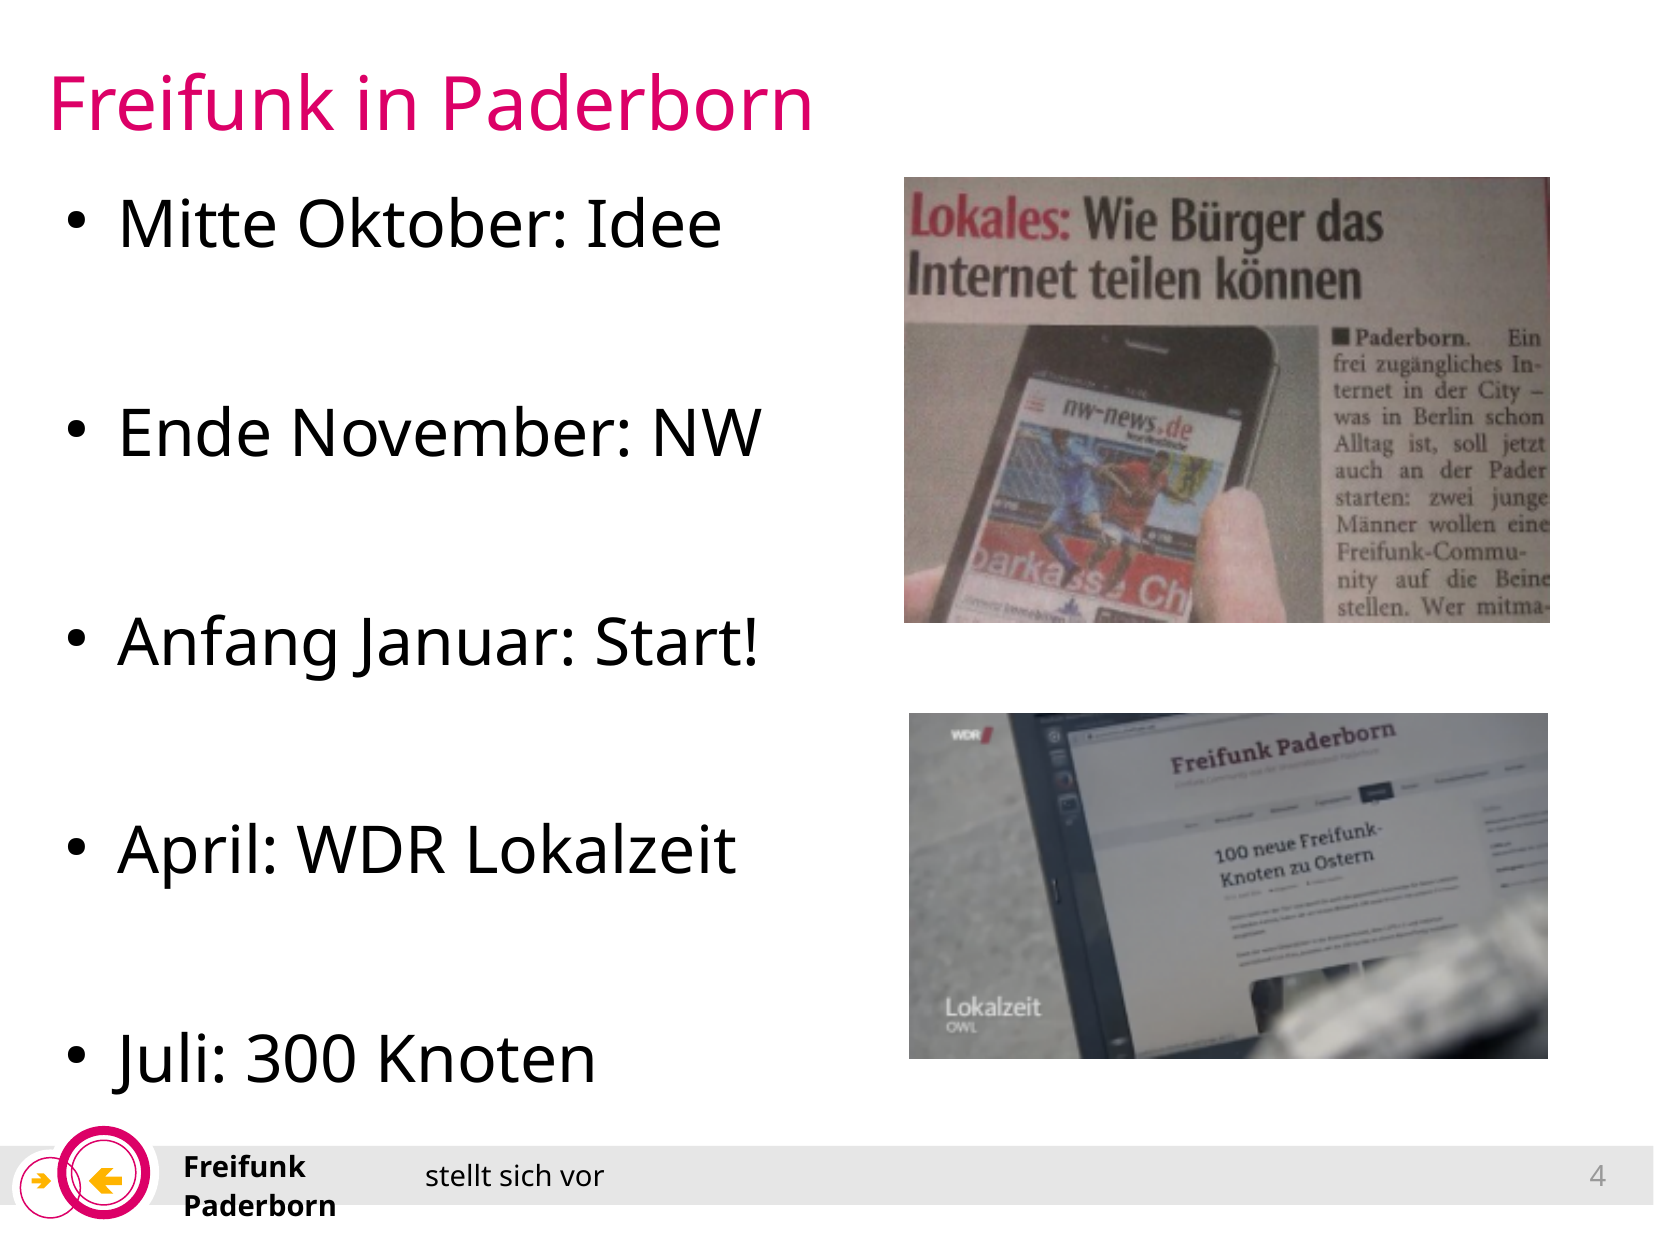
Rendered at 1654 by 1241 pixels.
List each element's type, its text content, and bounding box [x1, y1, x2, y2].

title Freifunk in Paderborn [47, 45, 1607, 158]
list Mitte Oktober: Idee Ende November: NW Anfang Januar: Start! April: WDR Lokalzeit Juli: 300 Knoten [47, 177, 809, 1111]
picture [909, 713, 1548, 1059]
picture [904, 177, 1550, 623]
